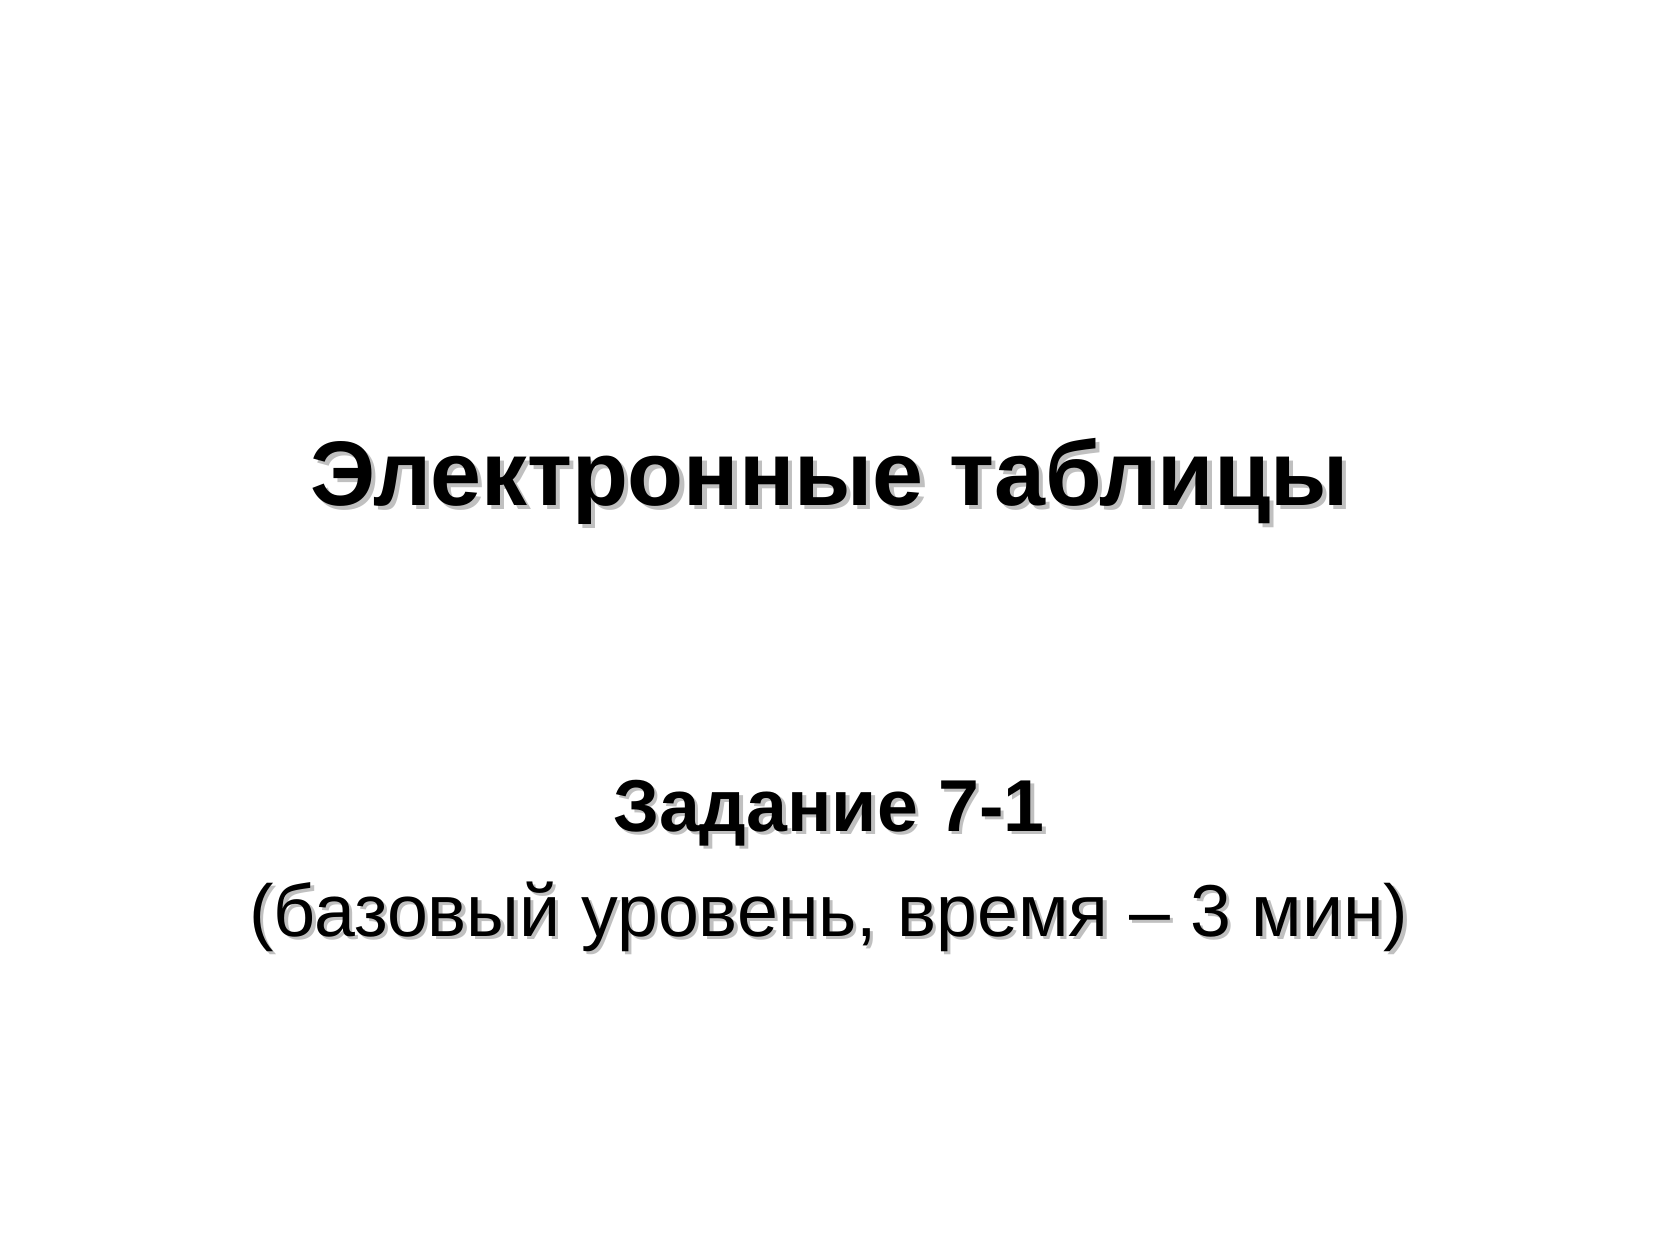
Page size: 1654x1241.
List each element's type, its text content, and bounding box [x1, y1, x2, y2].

text_box Задание 7-1 (базовый уровень, время – 3 мин) [162, 750, 1517, 1020]
title Электронные таблицы [124, 303, 1530, 634]
